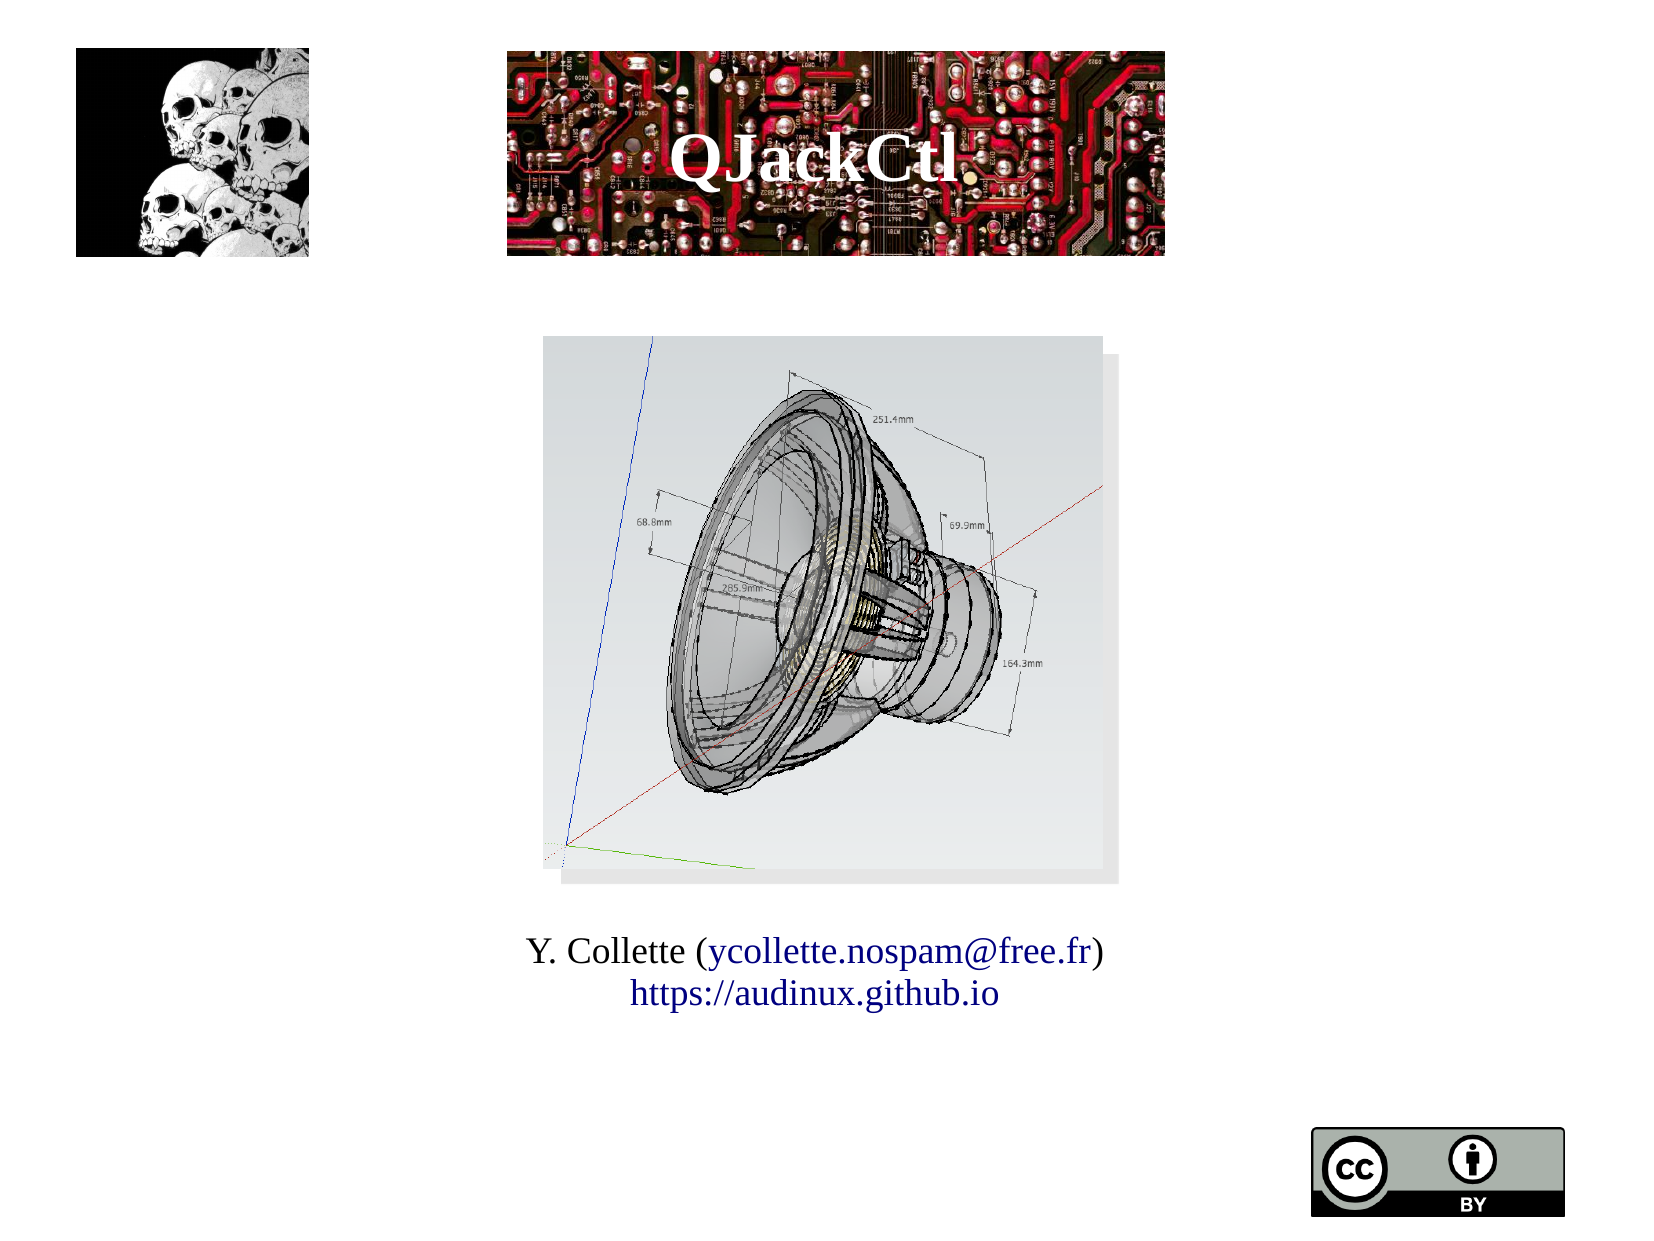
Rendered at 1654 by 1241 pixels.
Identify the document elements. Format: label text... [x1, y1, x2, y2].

text_box Y. Collette (ycollette.nospam@free.fr) https://audinux.github.io [484, 922, 1146, 1022]
picture [543, 336, 1103, 869]
picture [76, 48, 309, 257]
text_box QJackCtl [653, 110, 999, 284]
picture [507, 51, 1165, 256]
picture [1311, 1127, 1565, 1217]
